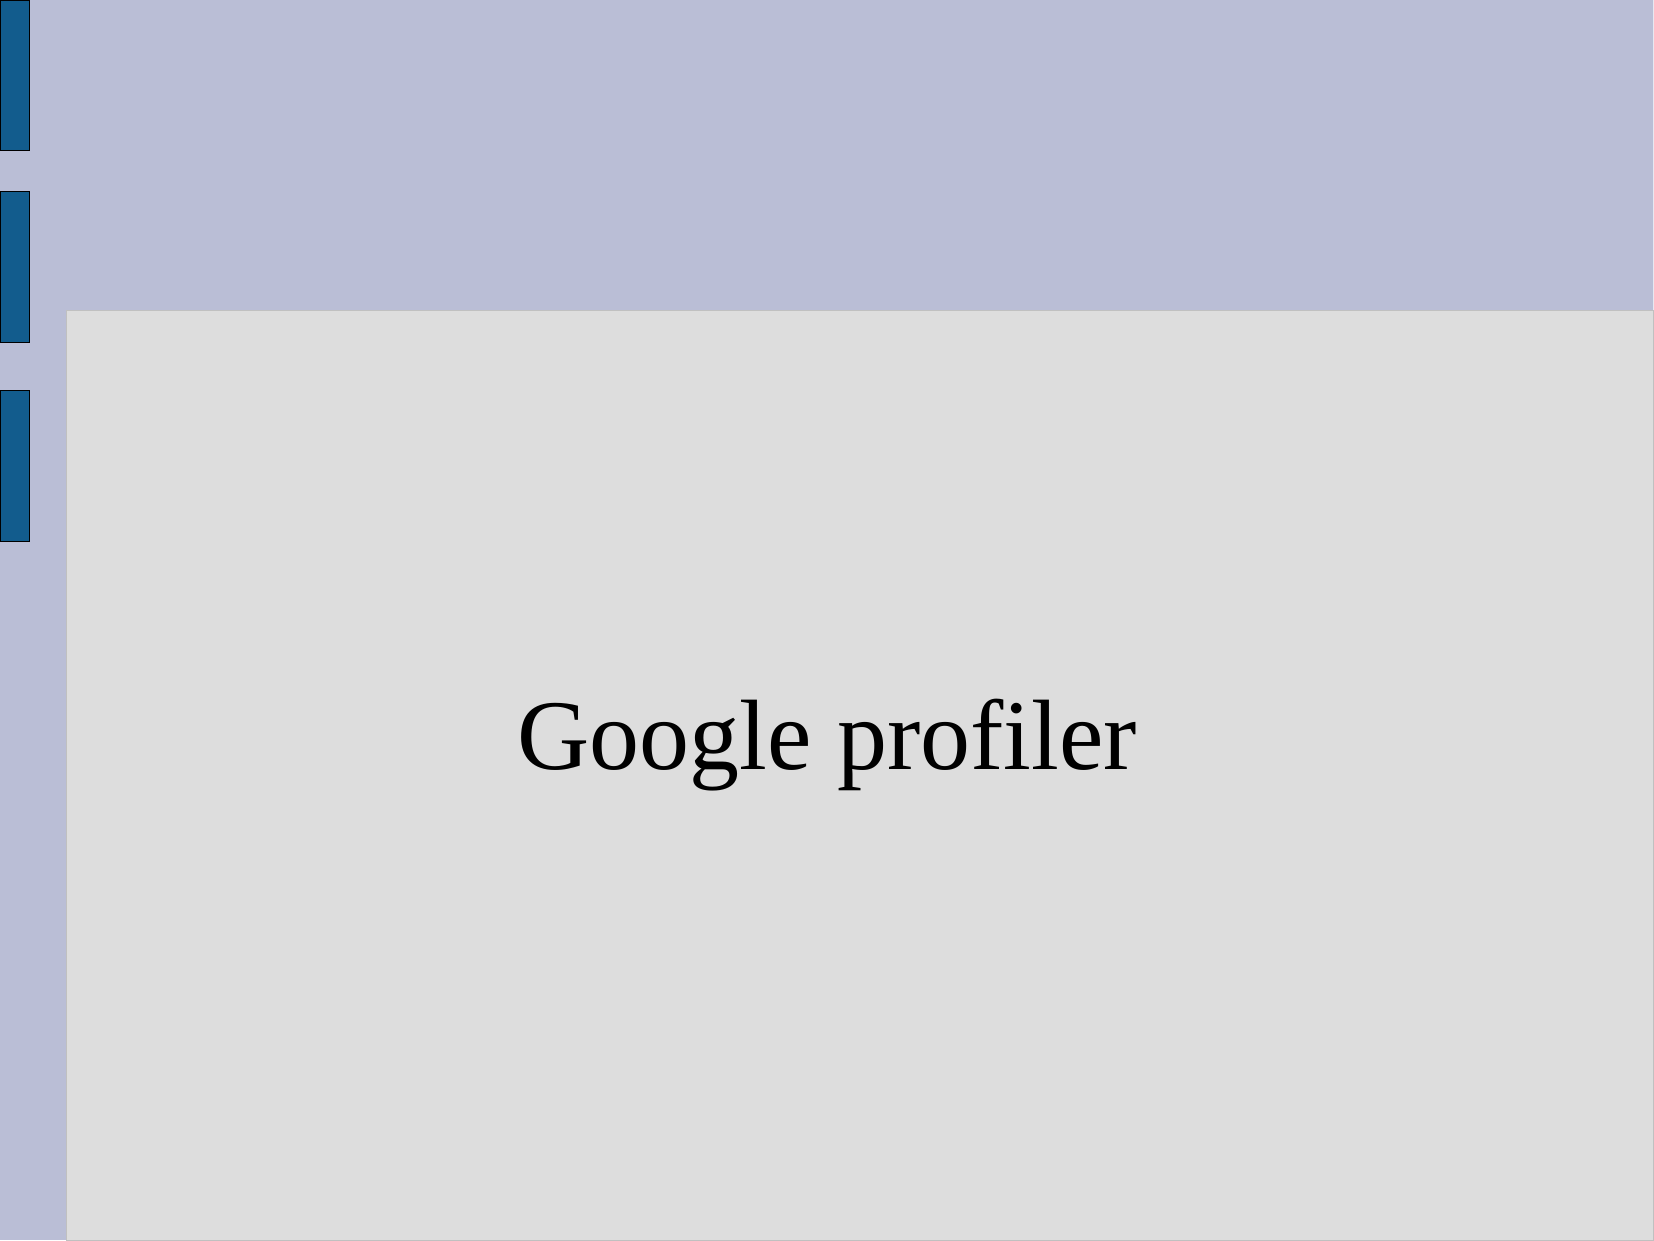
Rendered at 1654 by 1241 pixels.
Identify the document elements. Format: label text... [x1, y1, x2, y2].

subtitle Google profiler [121, 344, 1534, 1127]
